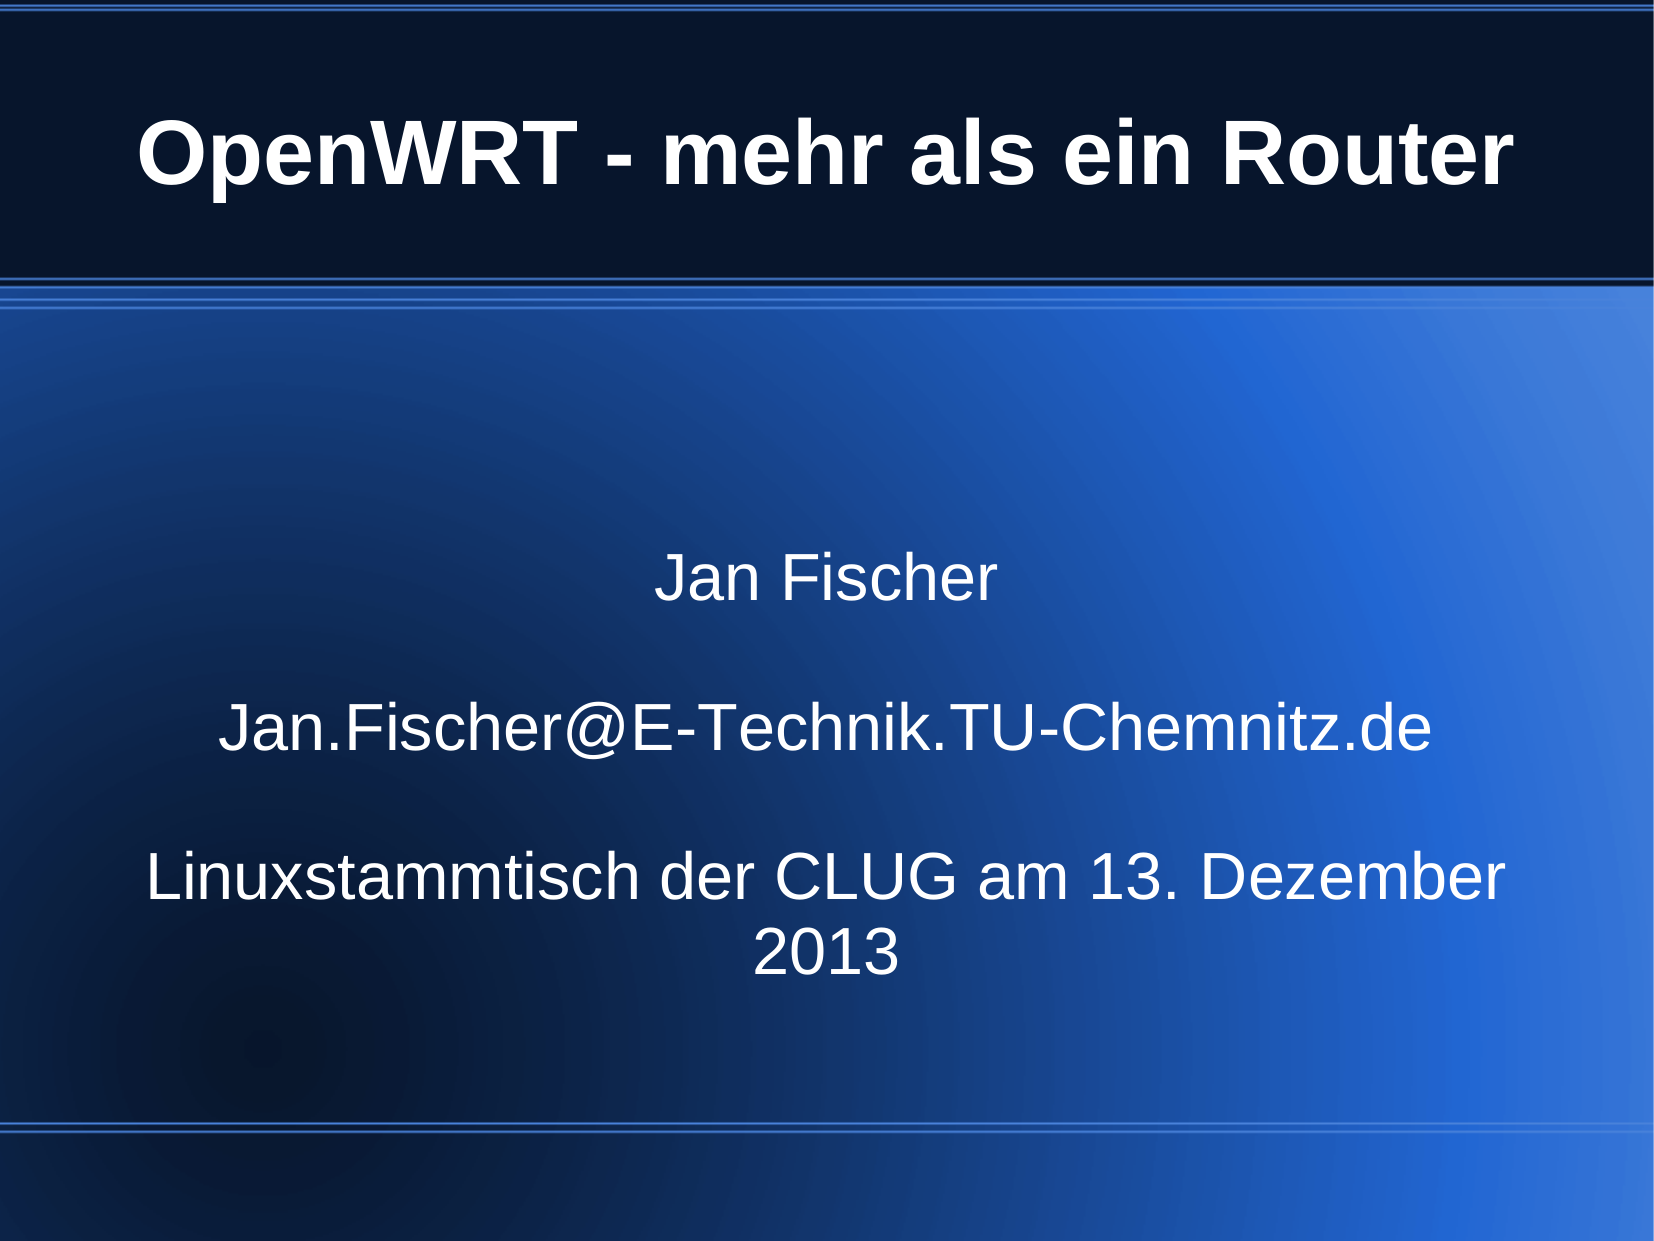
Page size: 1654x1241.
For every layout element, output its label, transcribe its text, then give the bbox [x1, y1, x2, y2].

subtitle Jan Fischer Jan.Fischer@E-Technik.TU-Chemnitz.de Linuxstammtisch der CLUG am 13. Dezember 2013 [82, 355, 1571, 1174]
title OpenWRT - mehr als ein Router [82, 49, 1571, 257]
picture [0, 0, 1654, 1241]
